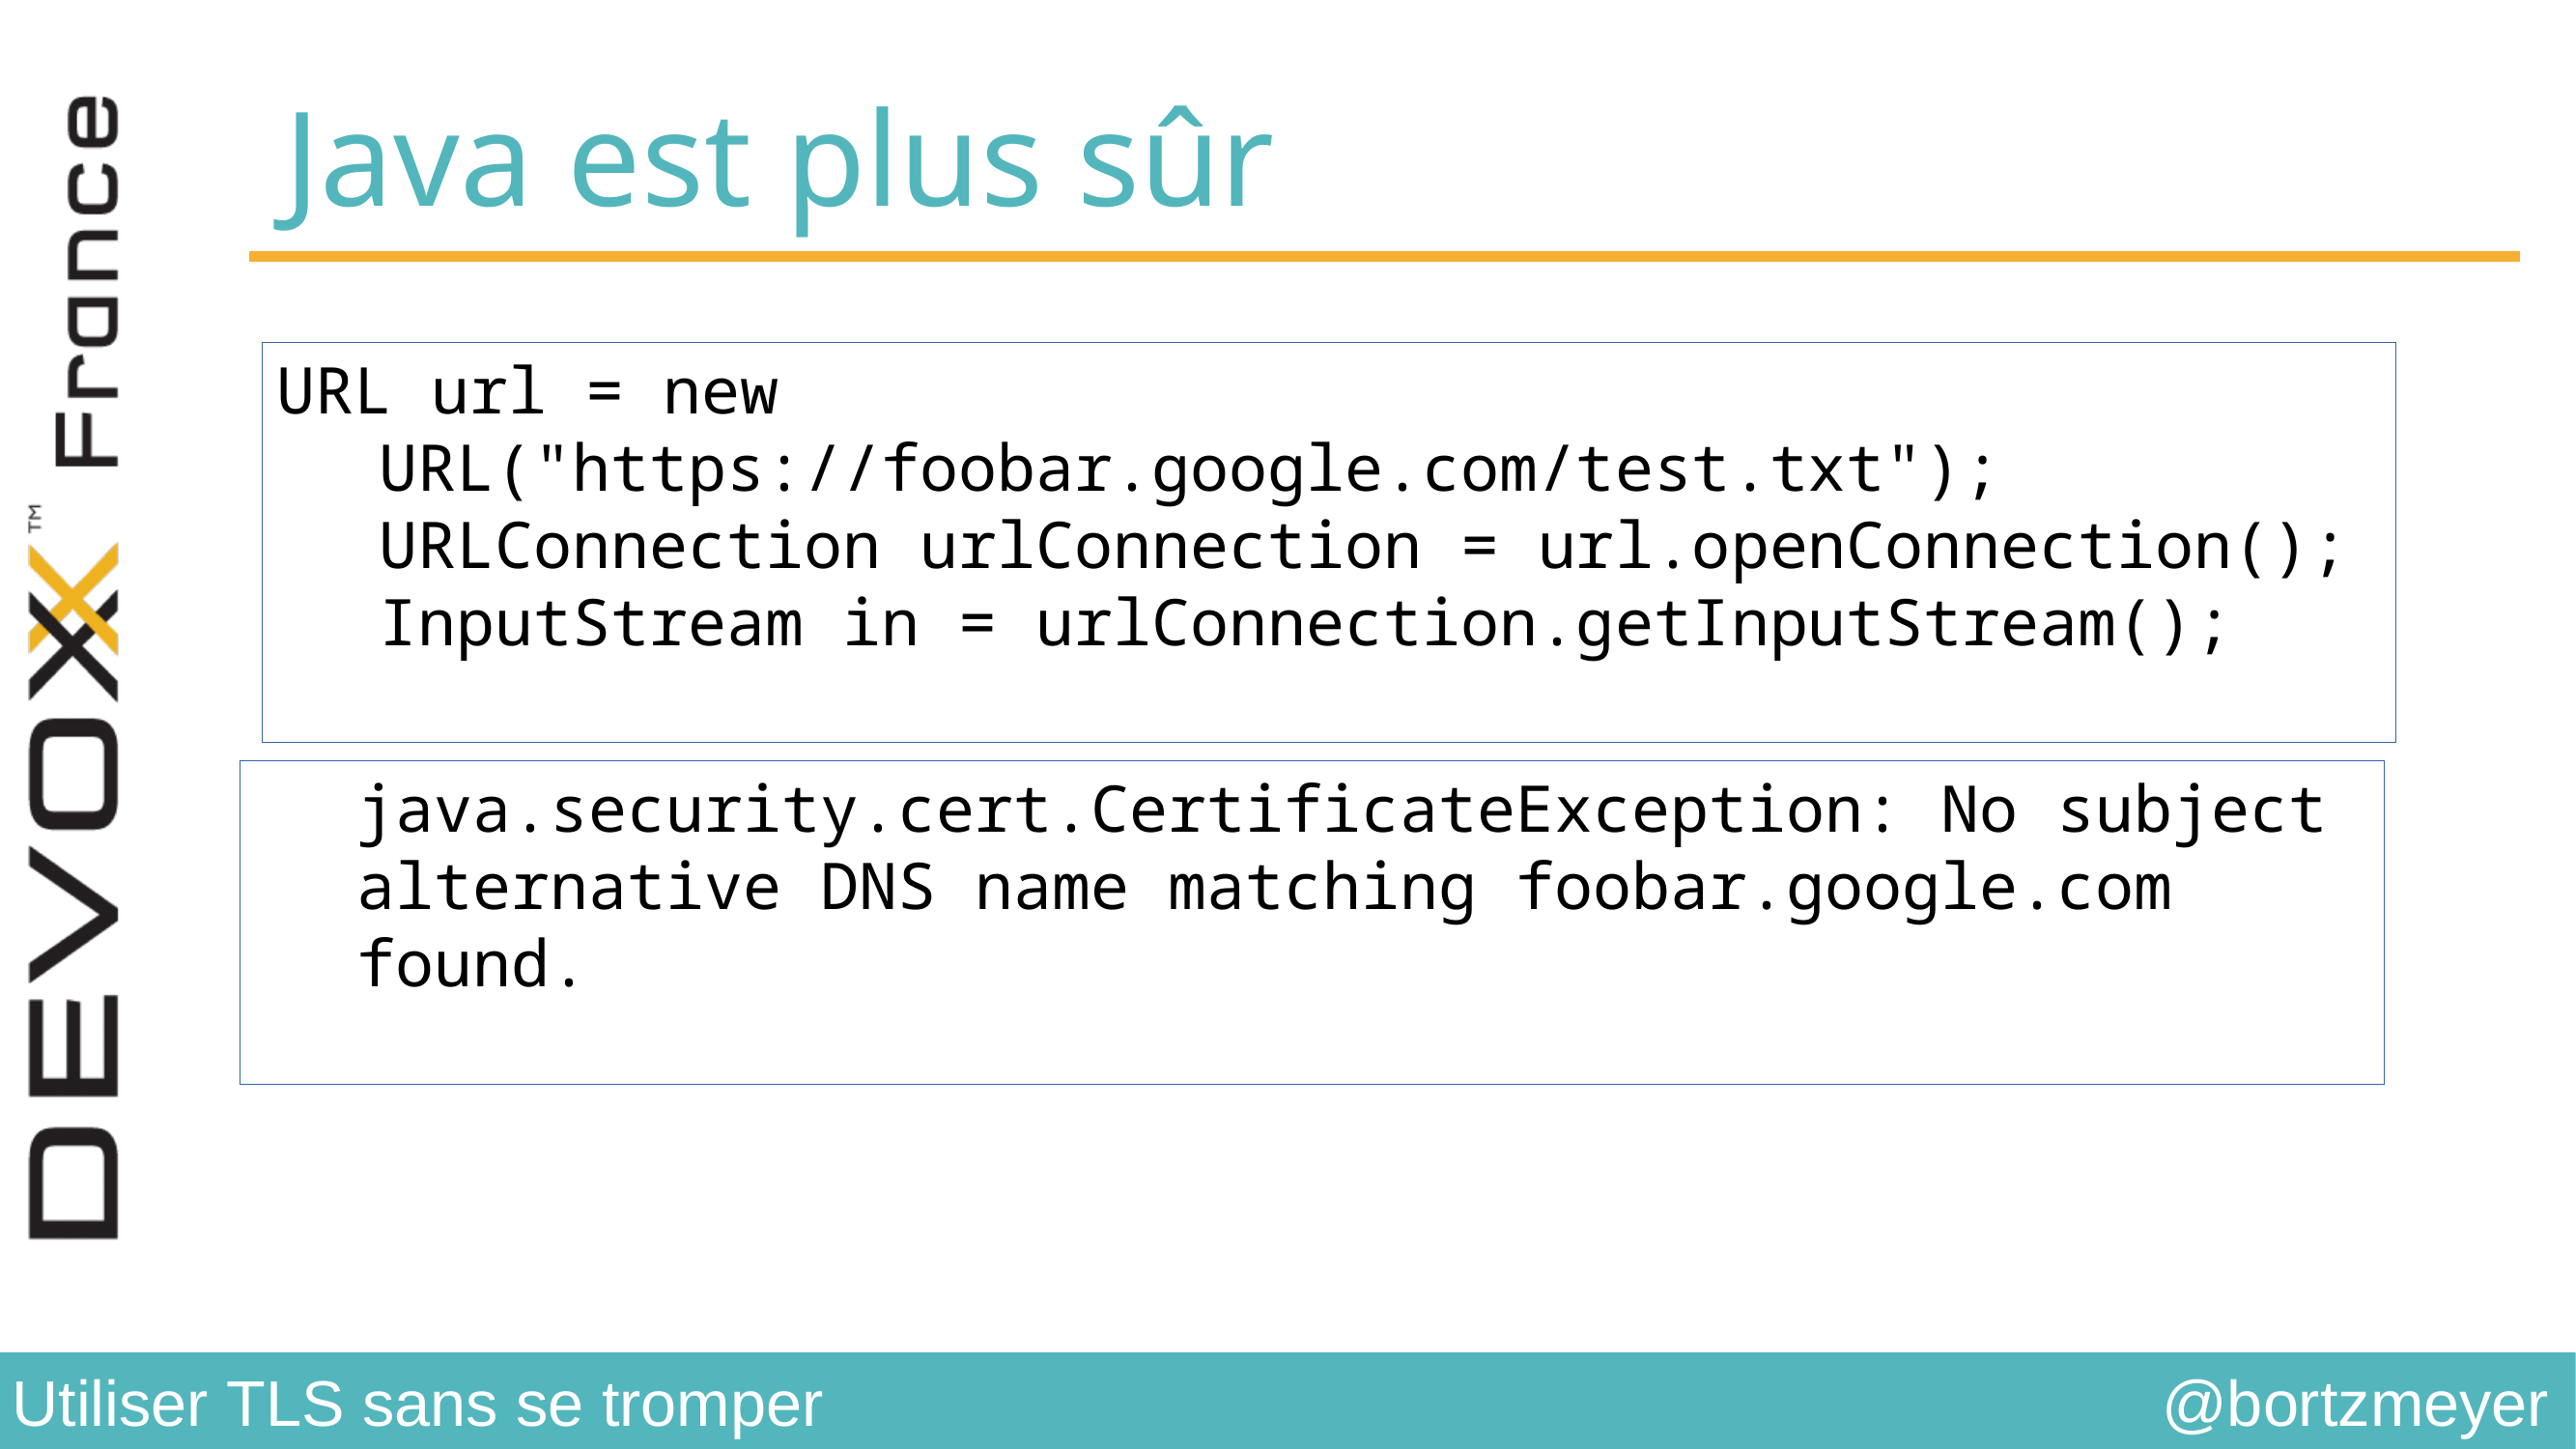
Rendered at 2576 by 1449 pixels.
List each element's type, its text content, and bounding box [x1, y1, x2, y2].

picture [0, 74, 141, 1270]
text_box java.security.cert.CertificateException: No subject alternative DNS name matching foobar.google.com found. [240, 760, 2385, 1085]
text_box URL url = new URL("https://foobar.google.com/test.txt"); URLConnection urlConnection = url.openConnection(); InputStream in = urlConnection.getInputStream(); [262, 342, 2396, 743]
text_box Java est plus sûr [285, 68, 2396, 241]
